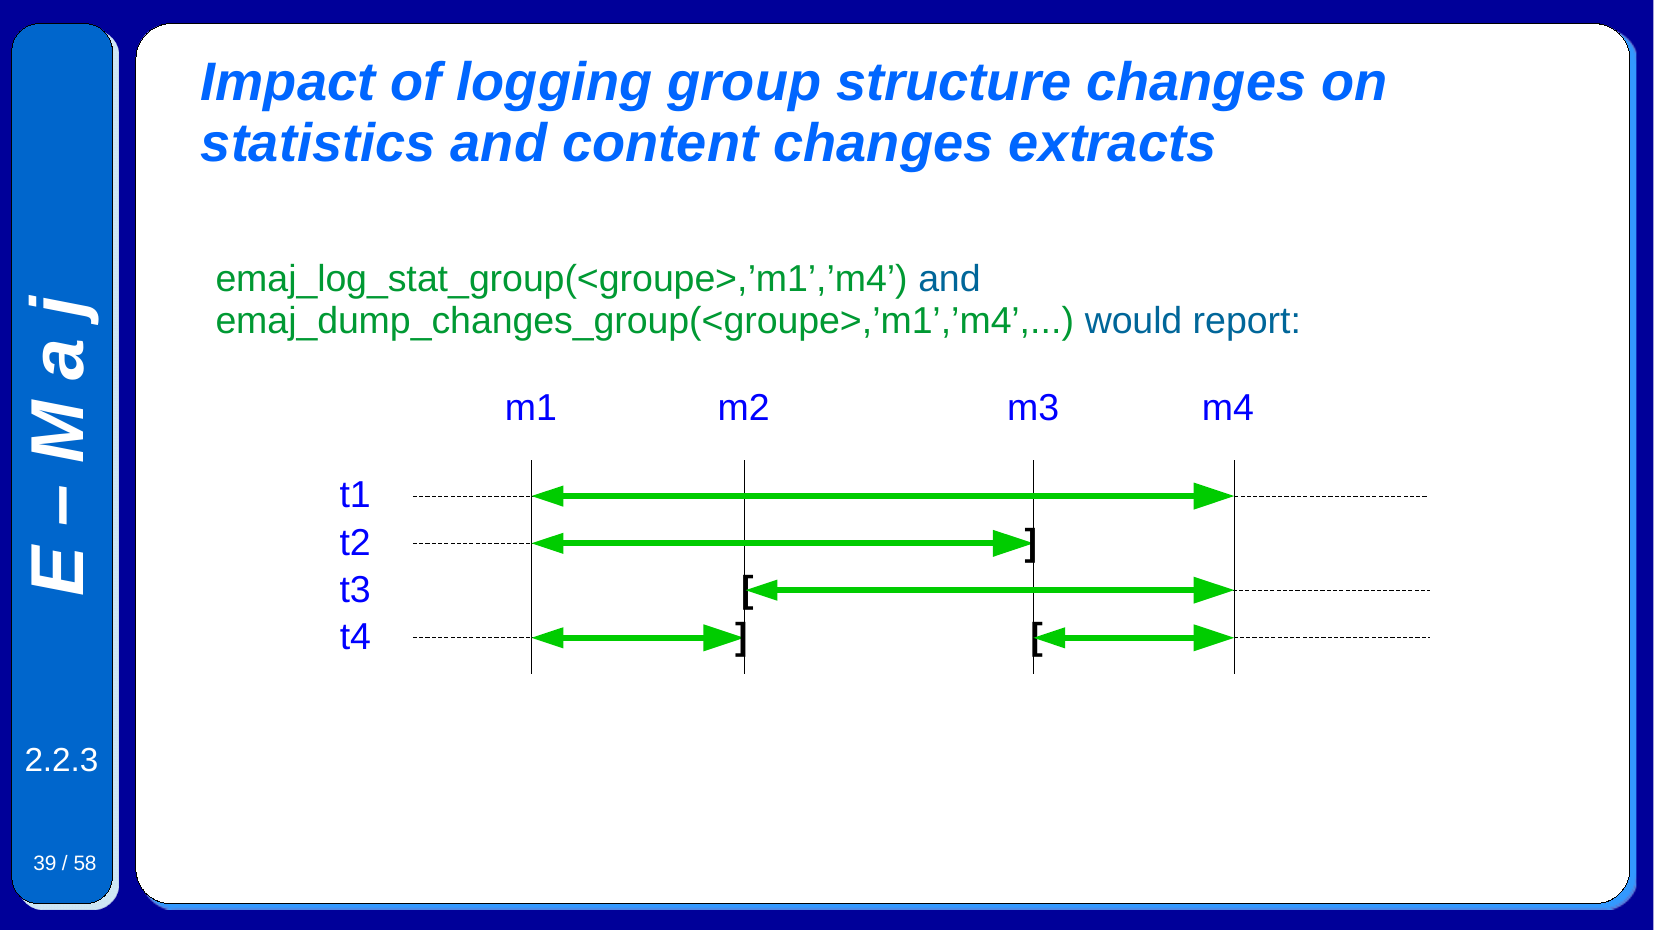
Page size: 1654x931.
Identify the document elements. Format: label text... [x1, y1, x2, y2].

text_box m1 [490, 379, 572, 436]
text_box t4 [324, 608, 386, 666]
text_box ] [720, 608, 763, 666]
text_box t2 [324, 513, 386, 561]
text_box t3 [324, 561, 386, 608]
text_box ] [1009, 513, 1053, 571]
text_box t1 [324, 466, 386, 513]
title Impact of logging group structure changes on statistics and content changes extracts [200, 34, 1575, 191]
text_box [ [1015, 608, 1058, 666]
text_box m3 [992, 379, 1074, 436]
text_box [ [726, 561, 769, 618]
text_box m2 [702, 379, 785, 436]
text_box emaj_log_stat_group(<groupe>,’m1’,’m4’) and emaj_dump_changes_group(<groupe>,’m1’,’m4’,...) would report: [200, 250, 1316, 350]
text_box m4 [1187, 379, 1269, 436]
